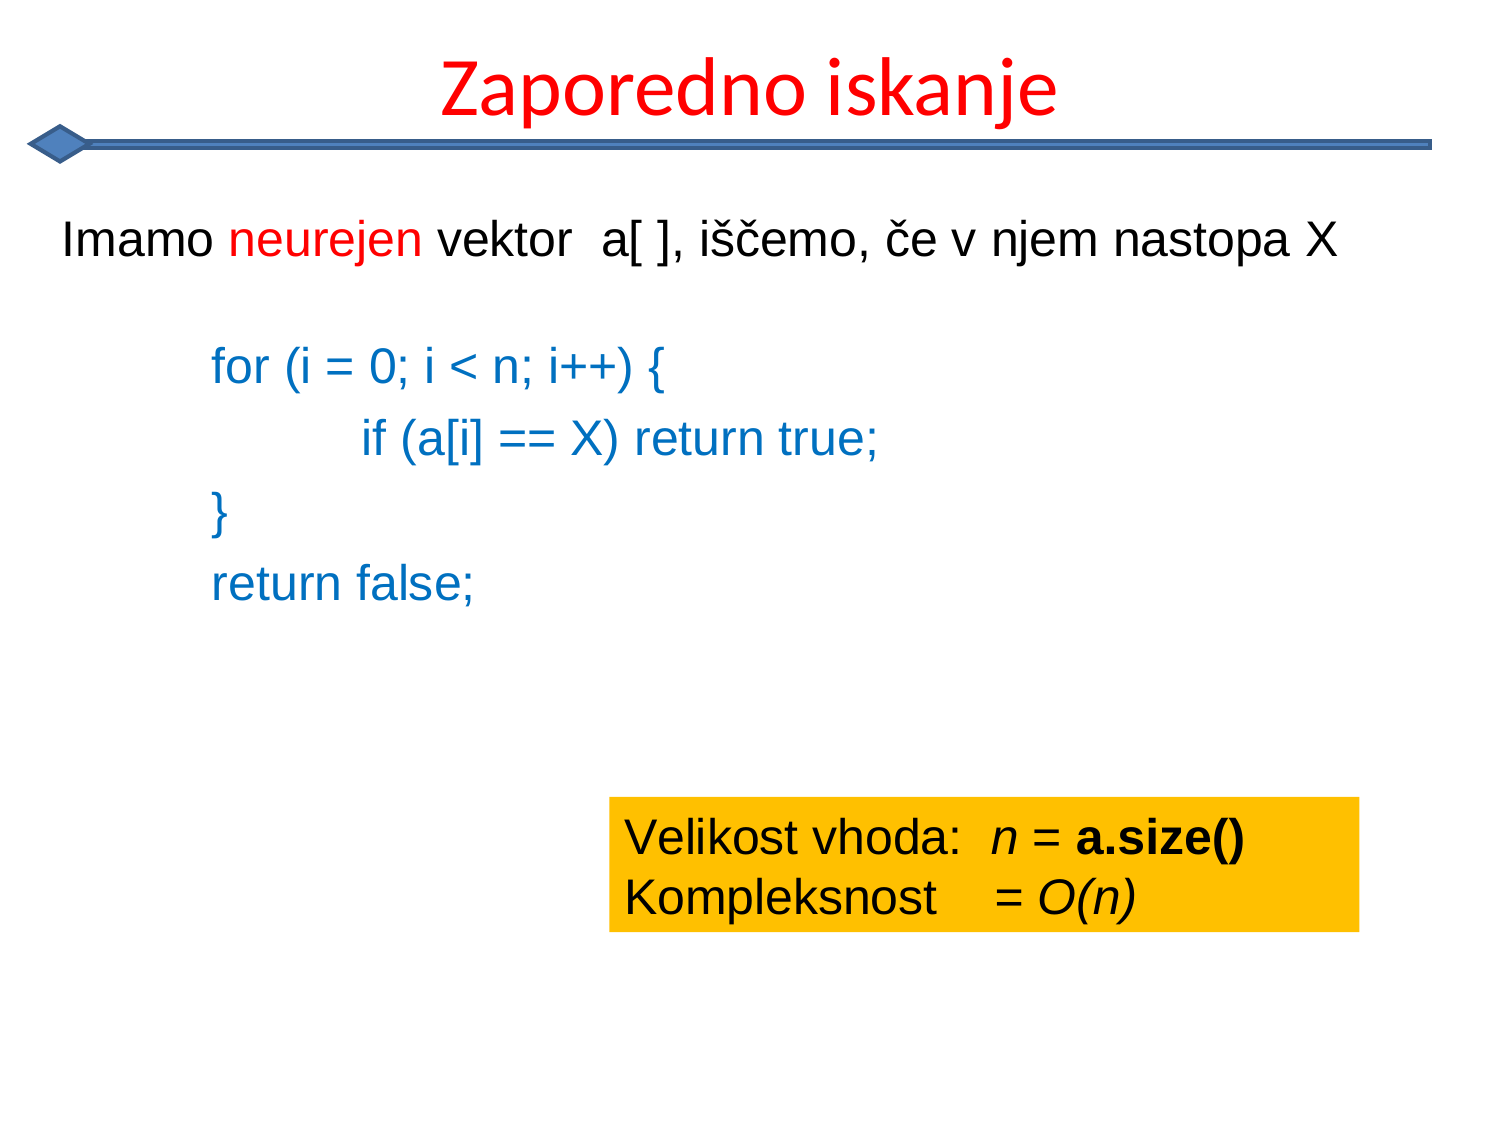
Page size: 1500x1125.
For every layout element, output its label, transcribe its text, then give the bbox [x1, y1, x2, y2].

title Zaporedno iskanje [75, 23, 1426, 141]
text_box Velikost vhoda: n = a.size() Kompleksnost = O(n) [609, 796, 1360, 933]
list Imamo neurejen vektor a[ ], iščemo, če v njem nastopa X for (i = 0; i < n; i++) { if (a[i] == X) return true; } return false; [46, 199, 1500, 824]
